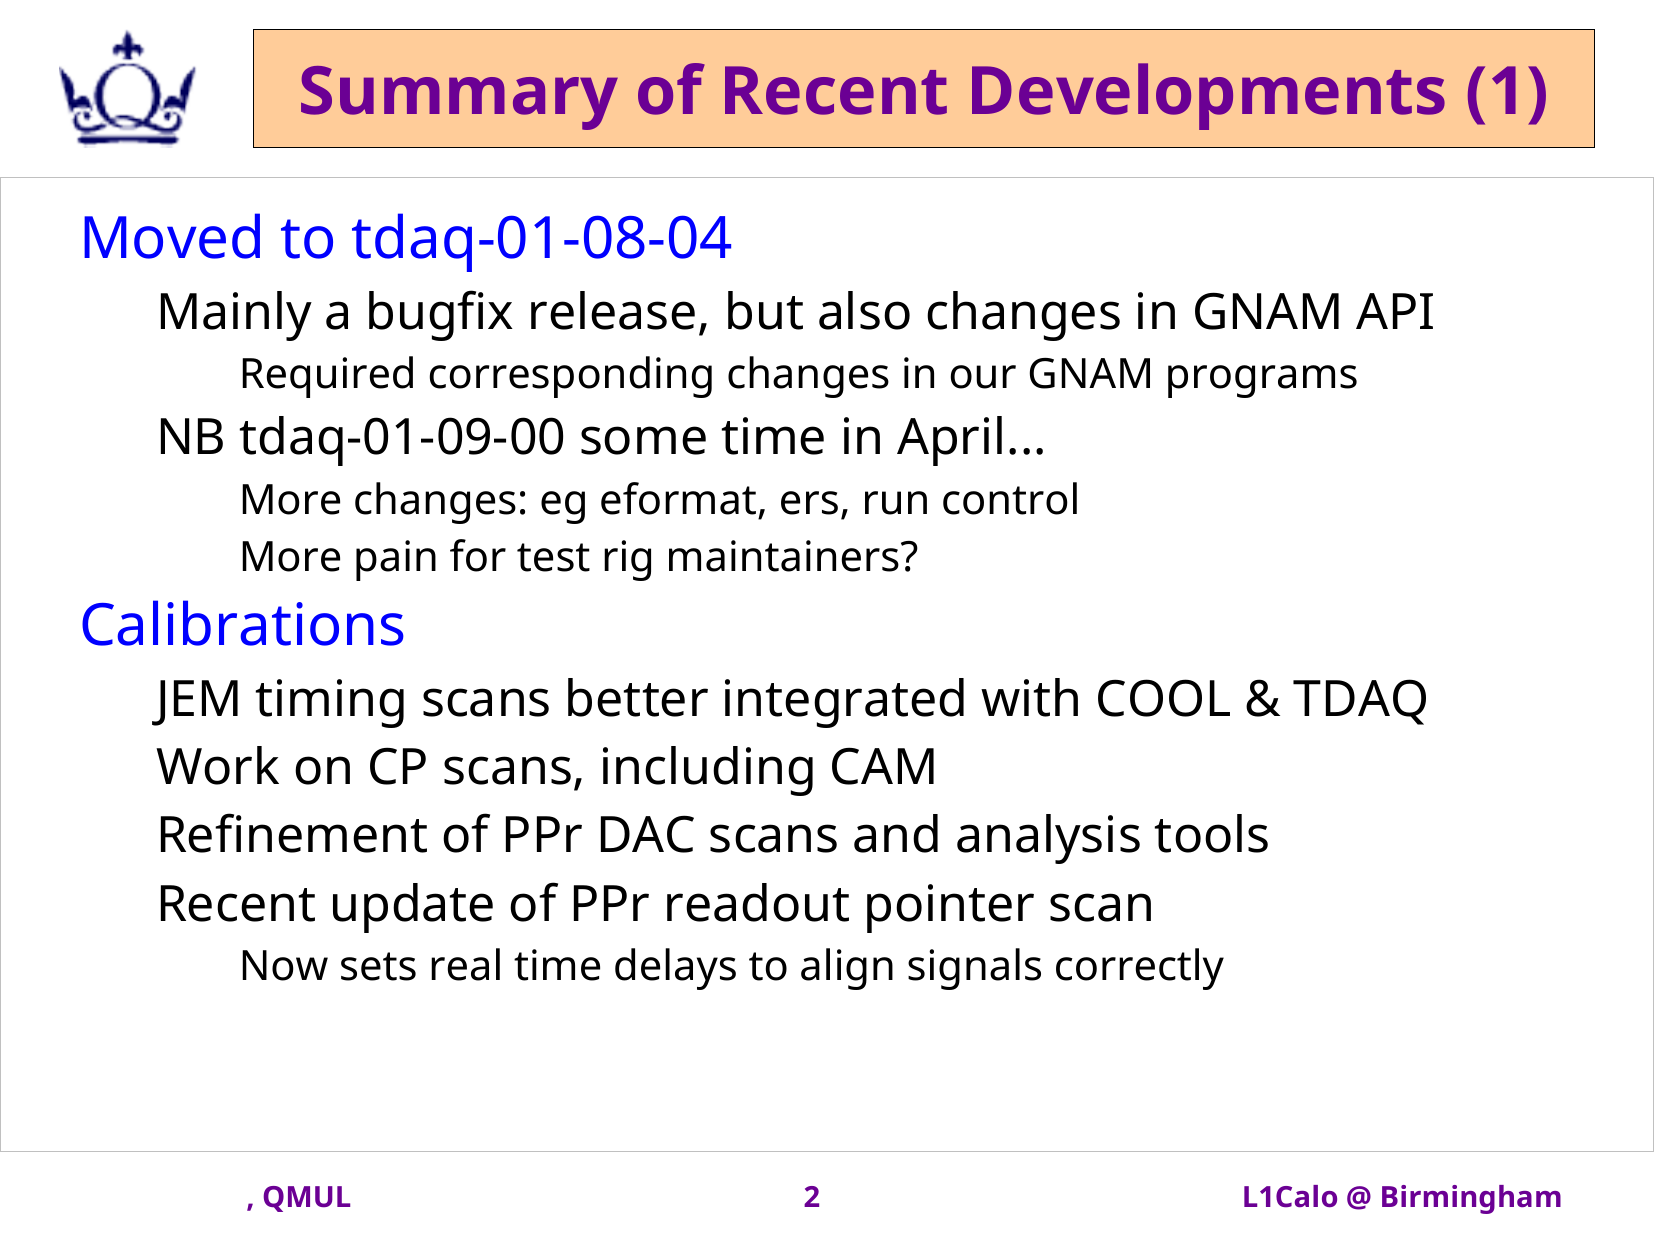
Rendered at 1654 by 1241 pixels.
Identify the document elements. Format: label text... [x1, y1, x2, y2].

list Moved to tdaq-01-08-04 Mainly a bugfix release, but also changes in GNAM API Required corresponding changes in our GNAM programs NB tdaq-01-09-00 some time in April... More changes: eg eformat, ers, run control More pain for test rig maintainers? Calibrations JEM timing scans better integrated with COOL & TDAQ Work on CP scans, including CAM Refinement of PPr DAC scans and analysis tools Recent update of PPr readout pointer scan Now sets real time delays to align signals correctly [61, 196, 1605, 1117]
picture [59, 29, 200, 148]
title Summary of Recent Developments (1) [253, 29, 1595, 148]
